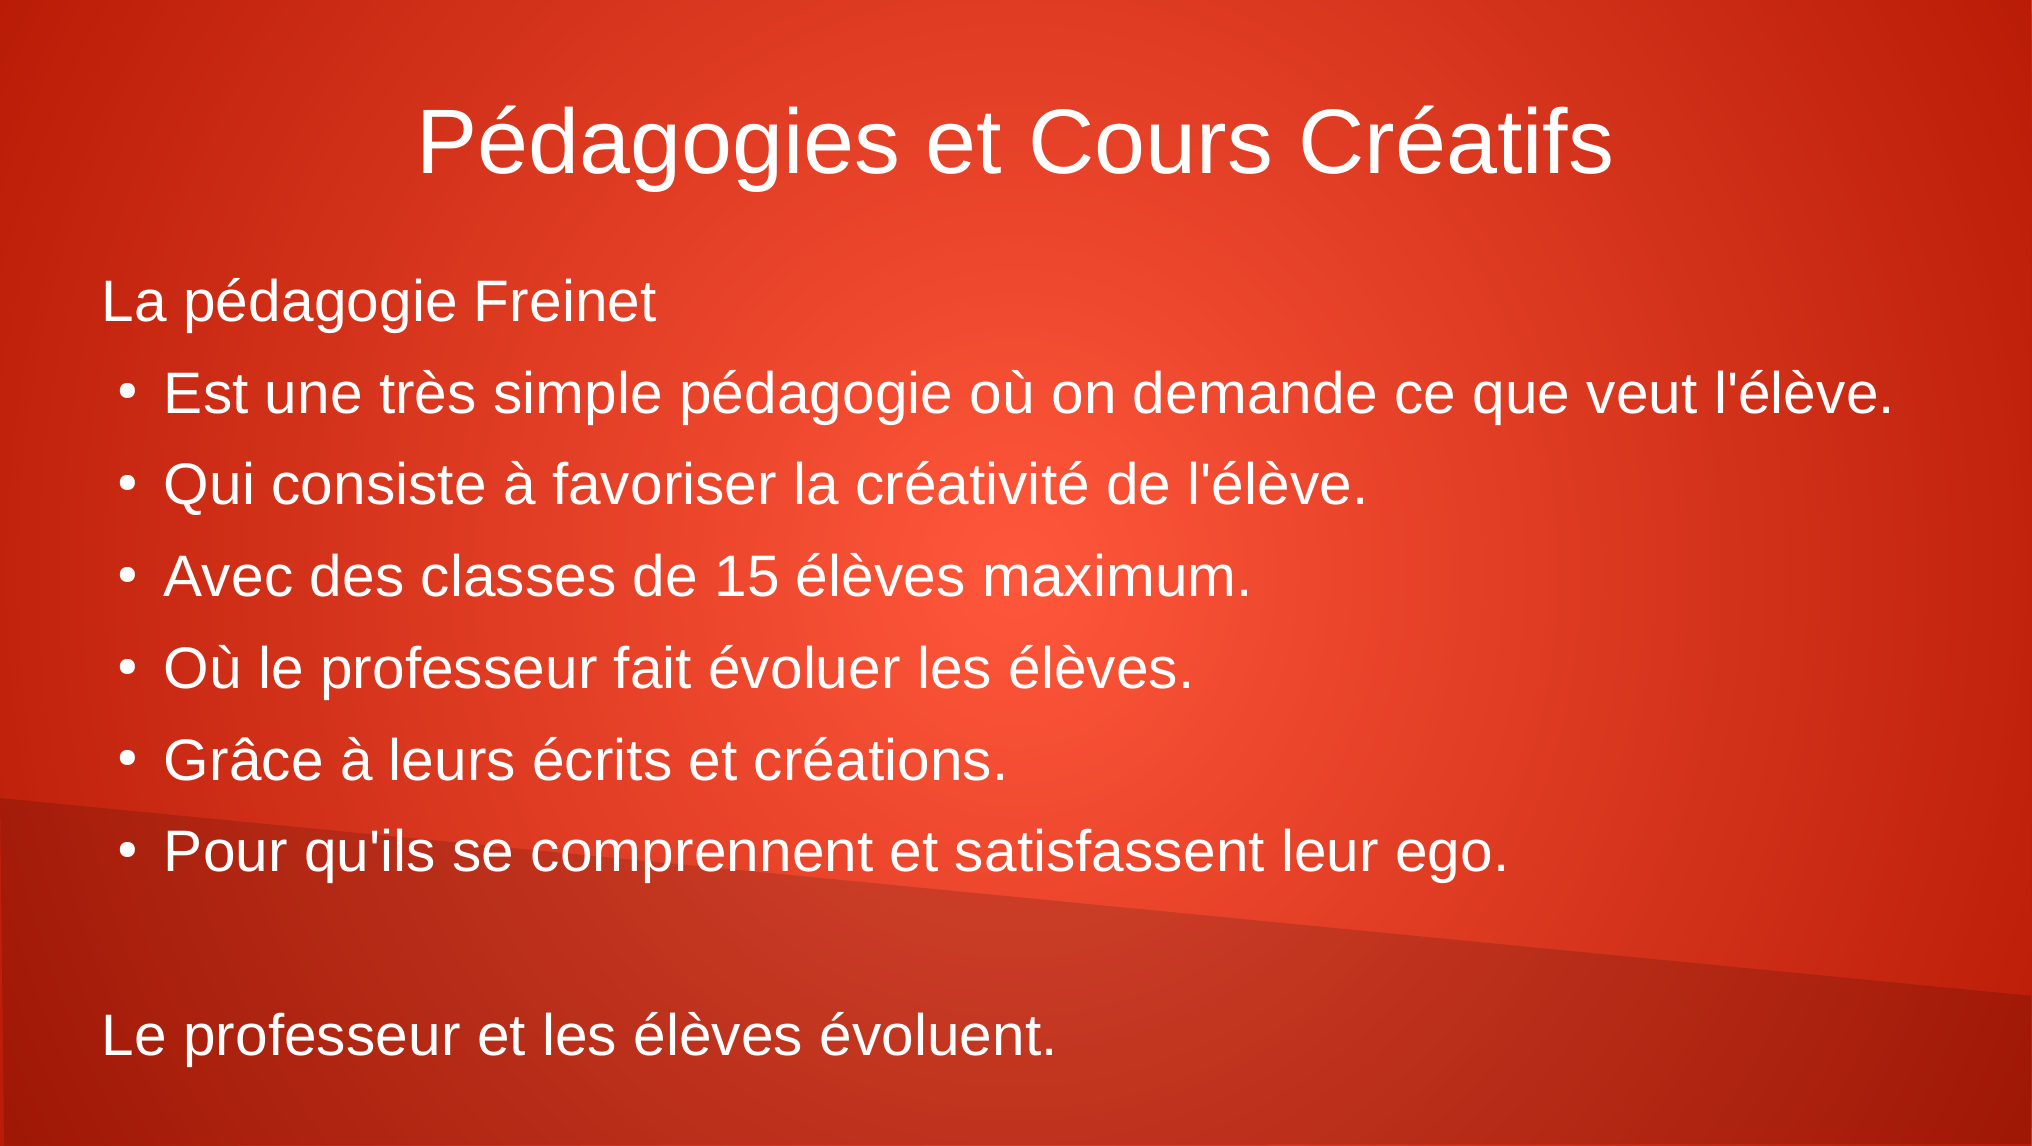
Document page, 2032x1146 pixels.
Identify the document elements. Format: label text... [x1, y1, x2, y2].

list La pédagogie Freinet Est une très simple pédagogie où on demande ce que veut l'élève. Qui consiste à favoriser la créativité de l'élève. Avec des classes de 15 élèves maximum. Où le professeur fait évoluer les élèves. Grâce à leurs écrits et créations. Pour qu'ils se comprennent et satisfassent leur ego. Le professeur et les élèves évoluent. [101, 268, 1930, 1075]
title Pédagogies et Cours Créatifs [101, 45, 1930, 237]
